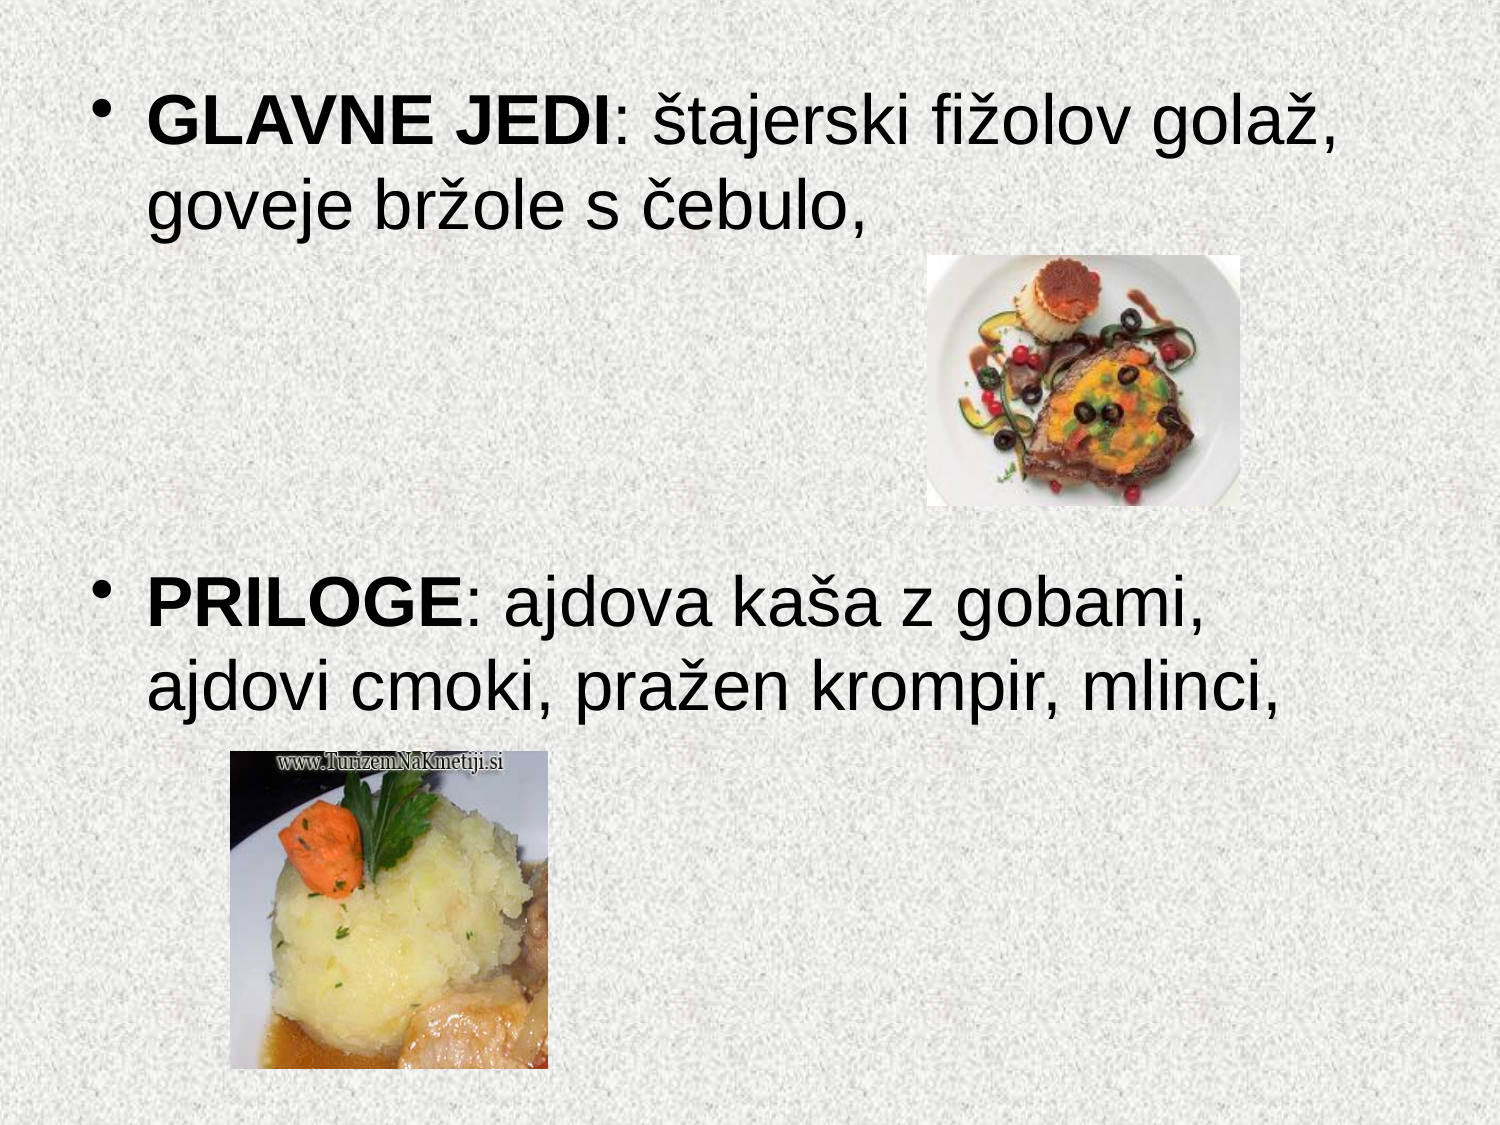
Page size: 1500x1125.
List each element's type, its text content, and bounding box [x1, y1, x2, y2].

picture [0, 0, 1500, 1125]
list GLAVNE JEDI: štajerski fižolov golaž, goveje bržole s čebulo, PRILOGE: ajdova kaša z gobami, ajdovi cmoki, pražen krompir, mlinci, [75, 66, 1425, 1005]
